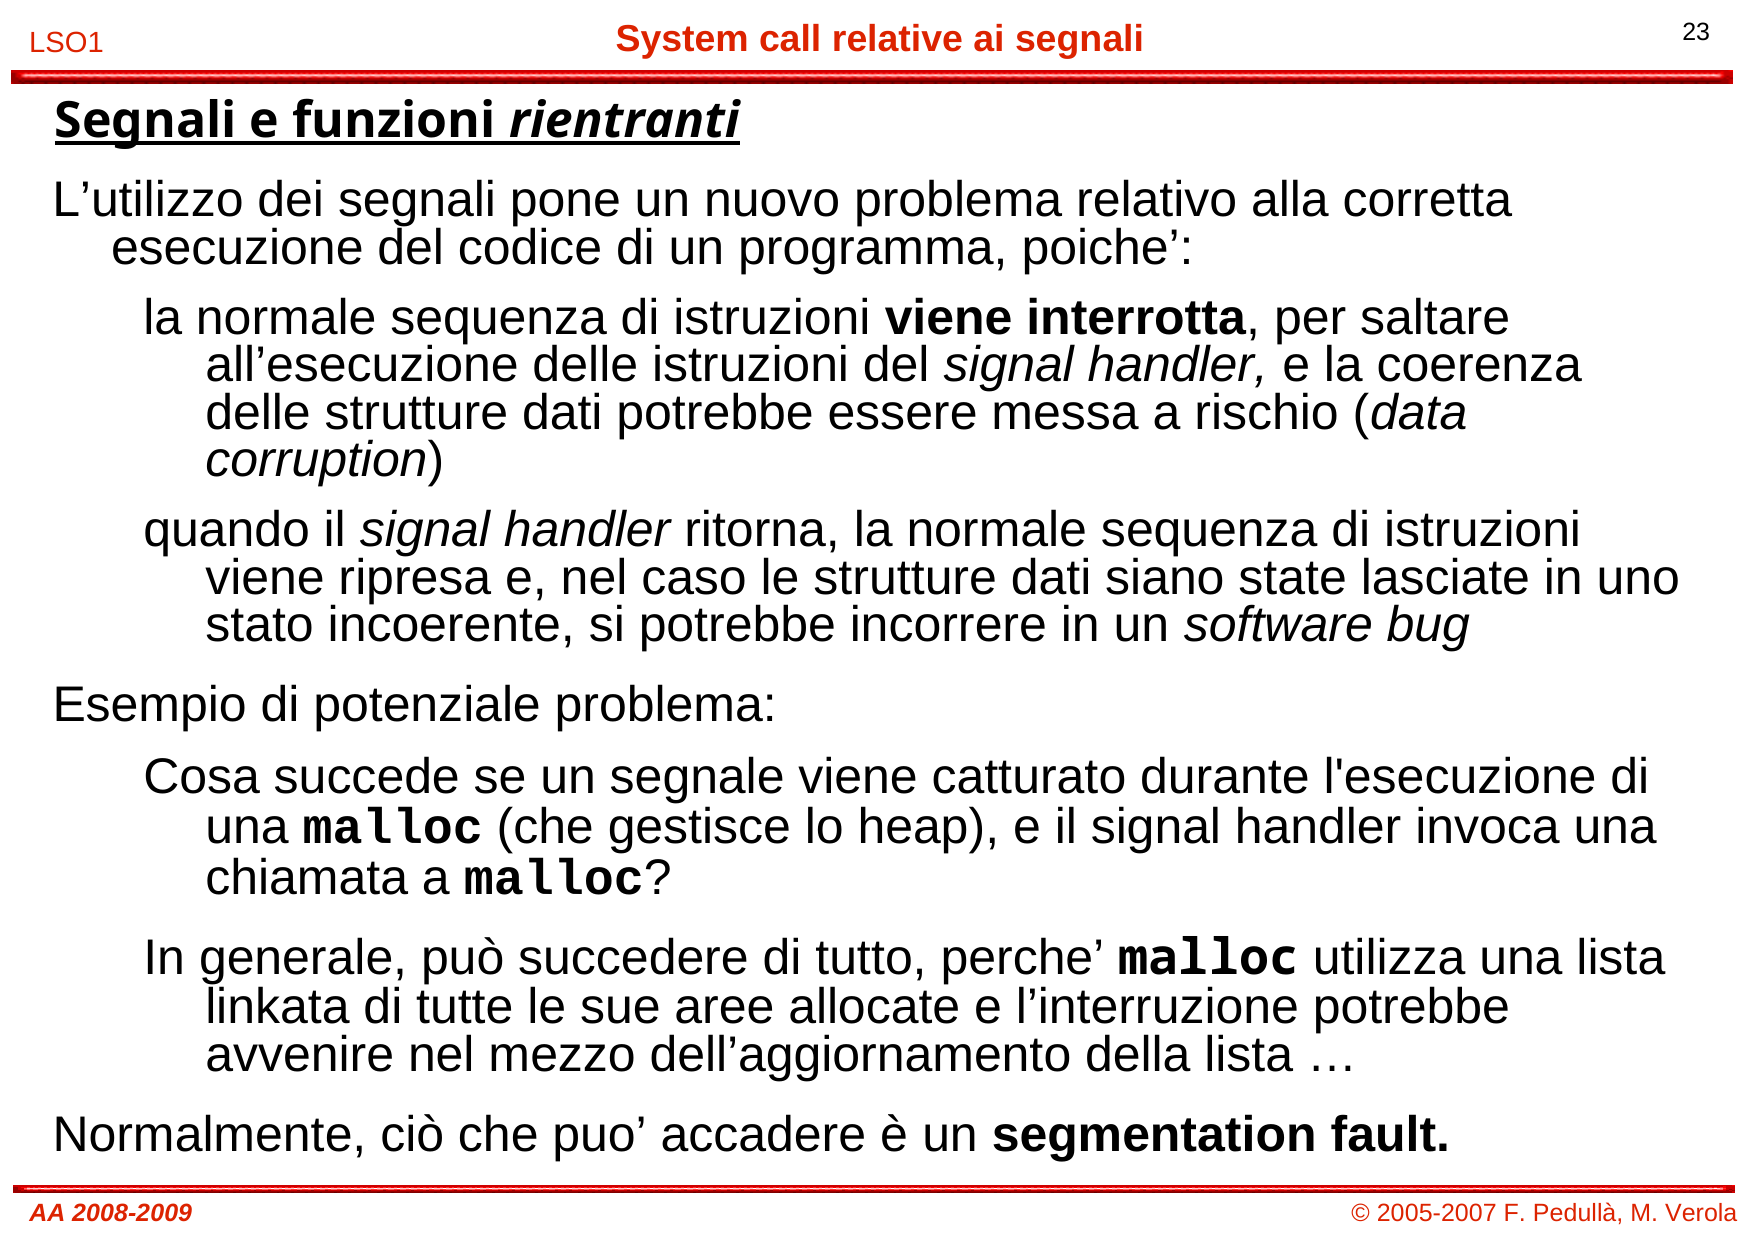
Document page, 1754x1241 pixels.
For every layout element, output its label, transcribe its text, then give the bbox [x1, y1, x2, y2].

list L’utilizzo dei segnali pone un nuovo problema relativo alla corretta esecuzione del codice di un programma, poiche’: la normale sequenza di istruzioni viene interrotta, per saltare all’esecuzione delle istruzioni del signal handler, e la coerenza delle strutture dati potrebbe essere messa a rischio (data corruption) quando il signal handler ritorna, la normale sequenza di istruzioni viene ripresa e, nel caso le strutture dati siano state lasciate in uno stato incoerente, si potrebbe incorrere in un software bug Esempio di potenziale problema: Cosa succede se un segnale viene catturato durante l'esecuzione di una malloc (che gestisce lo heap), e il signal handler invoca una chiamata a malloc? In generale, può succedere di tutto, perche’ malloc utilizza una lista linkata di tutte le sue aree allocate e l’interruzione potrebbe avvenire nel mezzo dell’aggiornamento della lista … Normalmente, ciò che puo’ accadere è un segmentation fault. [34, 171, 1708, 1173]
picture [13, 1185, 1735, 1193]
title Segnali e funzioni rientranti [40, 72, 1714, 168]
picture [11, 70, 1733, 84]
